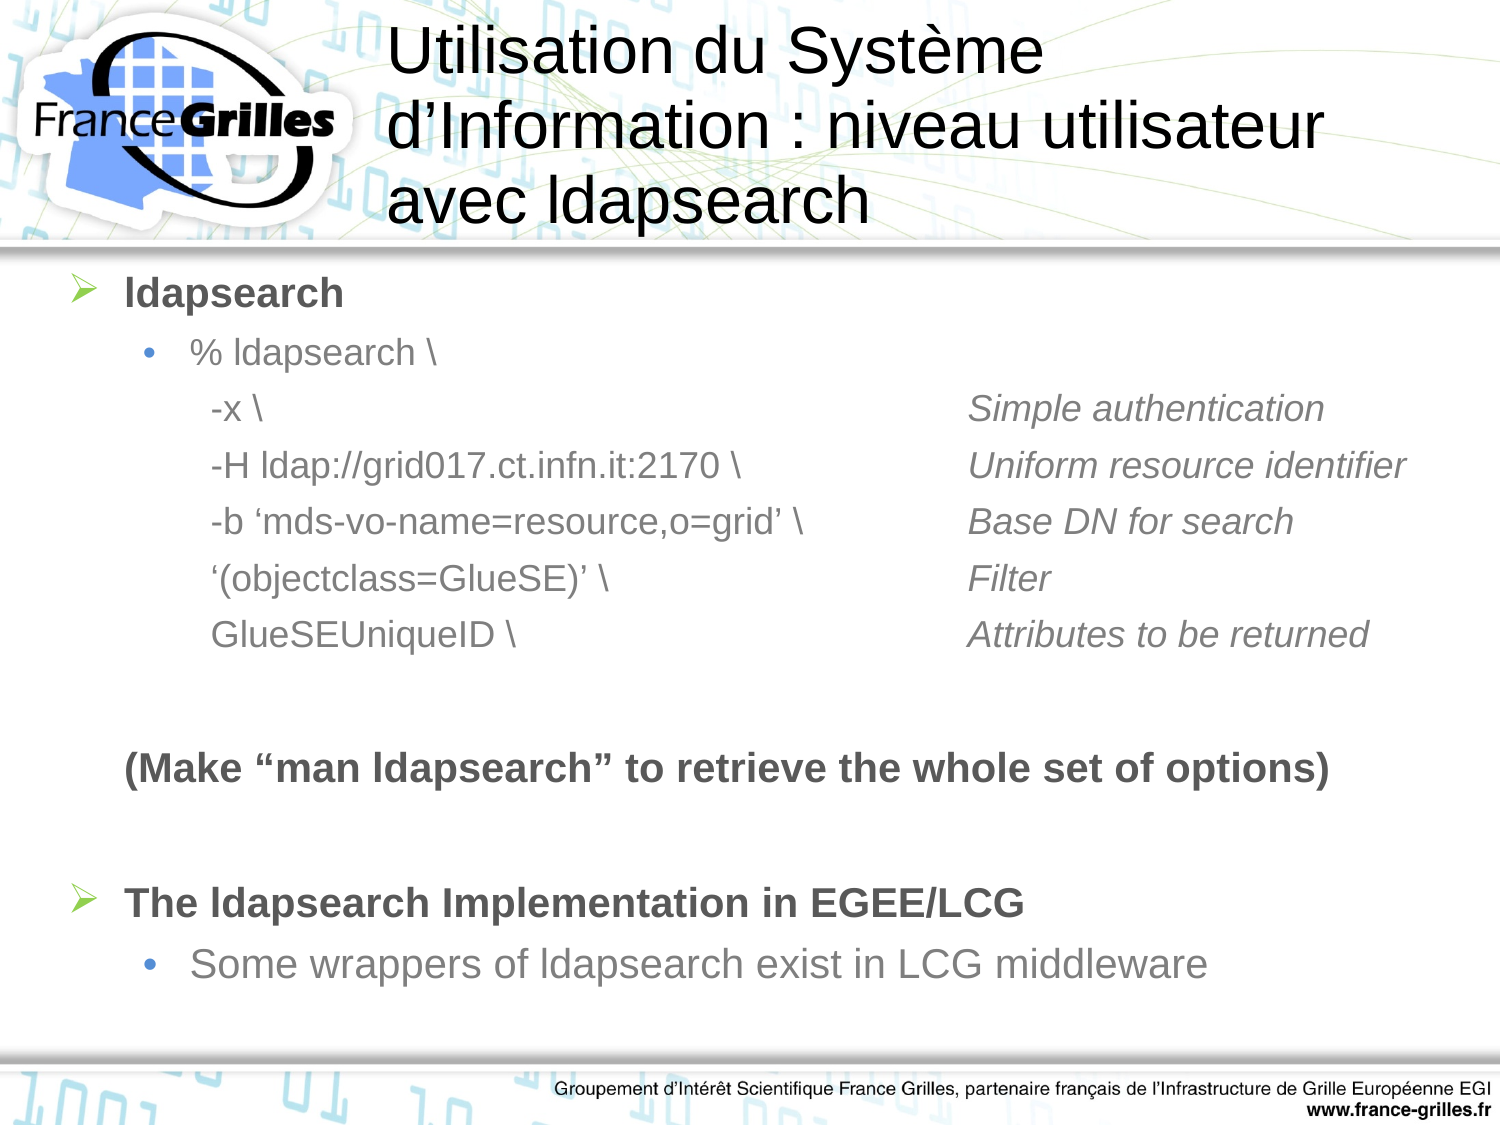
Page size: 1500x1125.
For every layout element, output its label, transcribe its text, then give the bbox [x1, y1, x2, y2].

picture [0, 0, 1500, 1125]
list ldapsearch % ldapsearch \ -x \ Simple authentication -H ldap://grid017.ct.infn.it:2170 \ Uniform resource identifier -b ‘mds-vo-name=resource,o=grid’ \ Base DN for search ‘(objectclass=GlueSE)’ \ Filter GlueSEUniqueID \ Attributes to be returned (Make “man ldapsearch” to retrieve the whole set of options) The ldapsearch Implementation in EGEE/LCG Some wrappers of ldapsearch exist in LCG middleware [53, 262, 1459, 1073]
title Utilisation du Système d’Information : niveau utilisateur avec ldapsearch [372, 0, 1459, 258]
